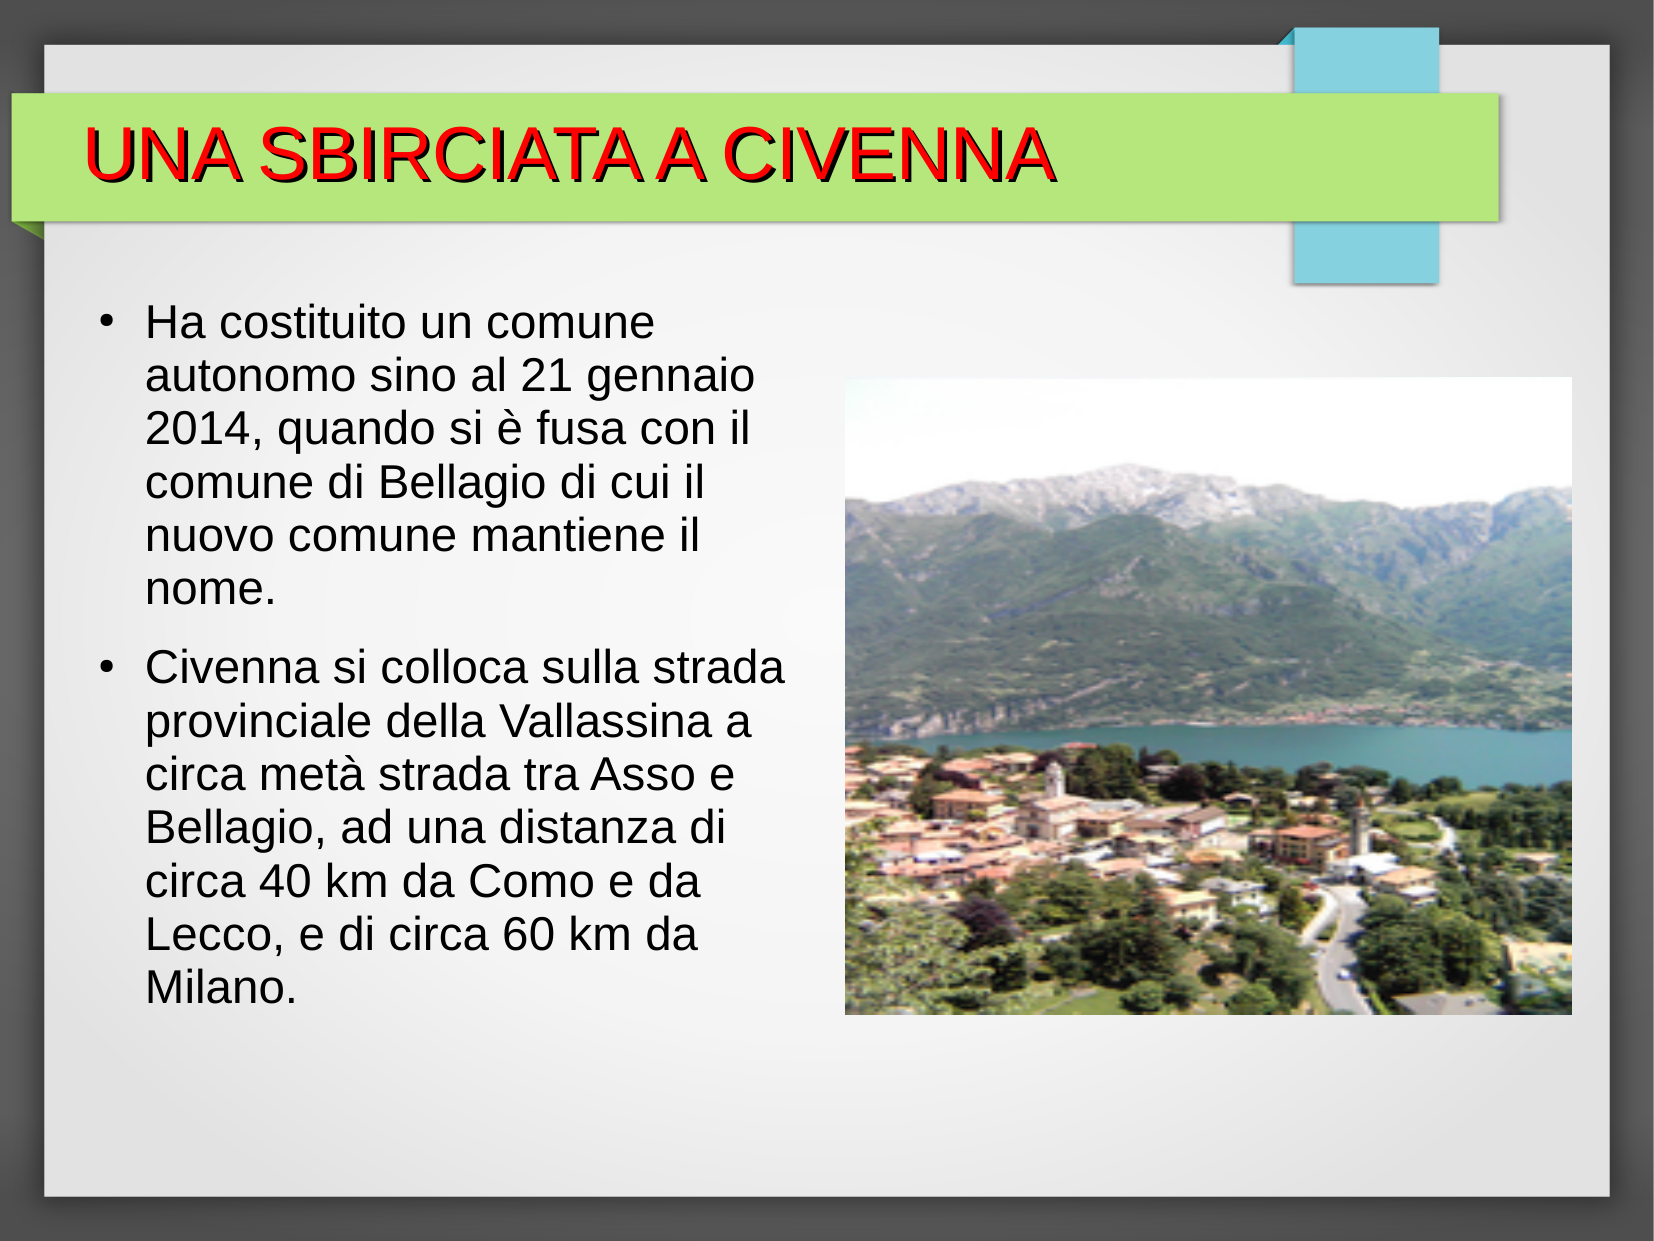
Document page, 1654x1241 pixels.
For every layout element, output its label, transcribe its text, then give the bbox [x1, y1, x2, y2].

title UNA SBIRCIATA A CIVENNA [82, 94, 1264, 213]
list Ha costituito un comune autonomo sino al 21 gennaio 2014, quando si è fusa con il comune di Bellagio di cui il nuovo comune mantiene il nome. Civenna si colloca sulla strada provinciale della Vallassina a circa metà strada tra Asso e Bellagio, ad una distanza di circa 40 km da Como e da Lecco, e di circa 60 km da Milano. [82, 295, 809, 1015]
picture [0, 0, 1654, 1241]
